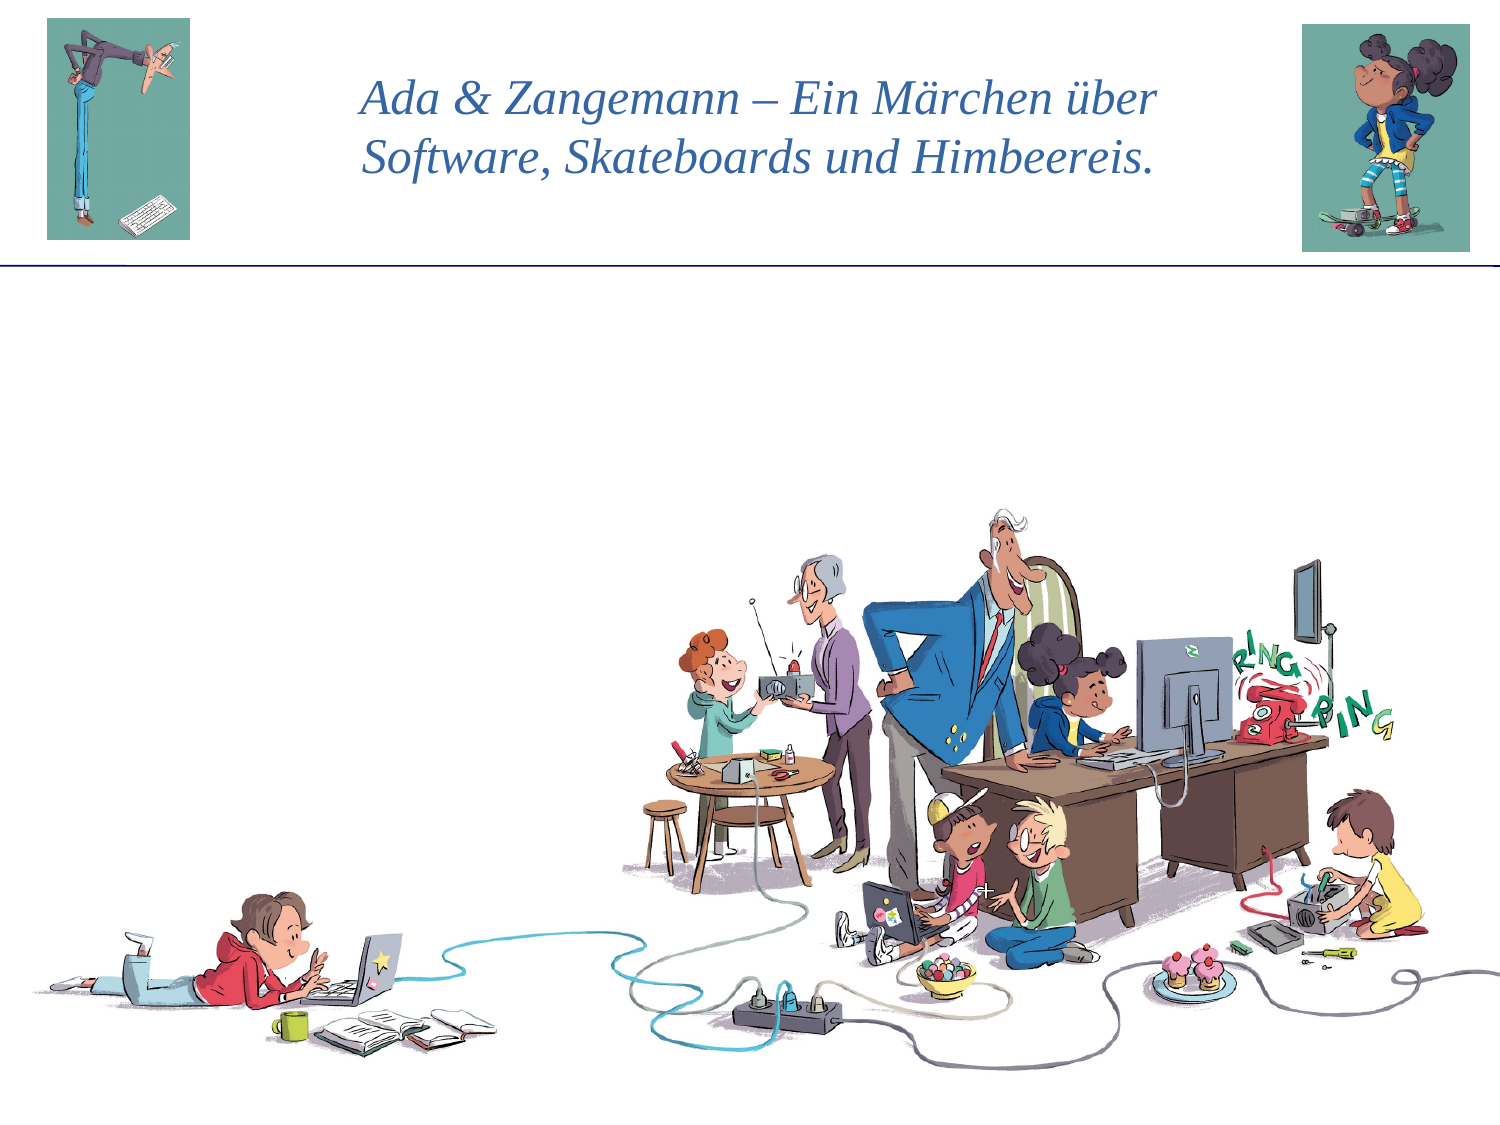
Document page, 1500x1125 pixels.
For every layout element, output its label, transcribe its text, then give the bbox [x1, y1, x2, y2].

picture [47, 18, 190, 240]
picture [1302, 24, 1470, 252]
text_box Ada & Zangemann – Ein Märchen über Software, Skateboards und Himbeereis. [274, 59, 1244, 194]
picture [3, 339, 1500, 1125]
